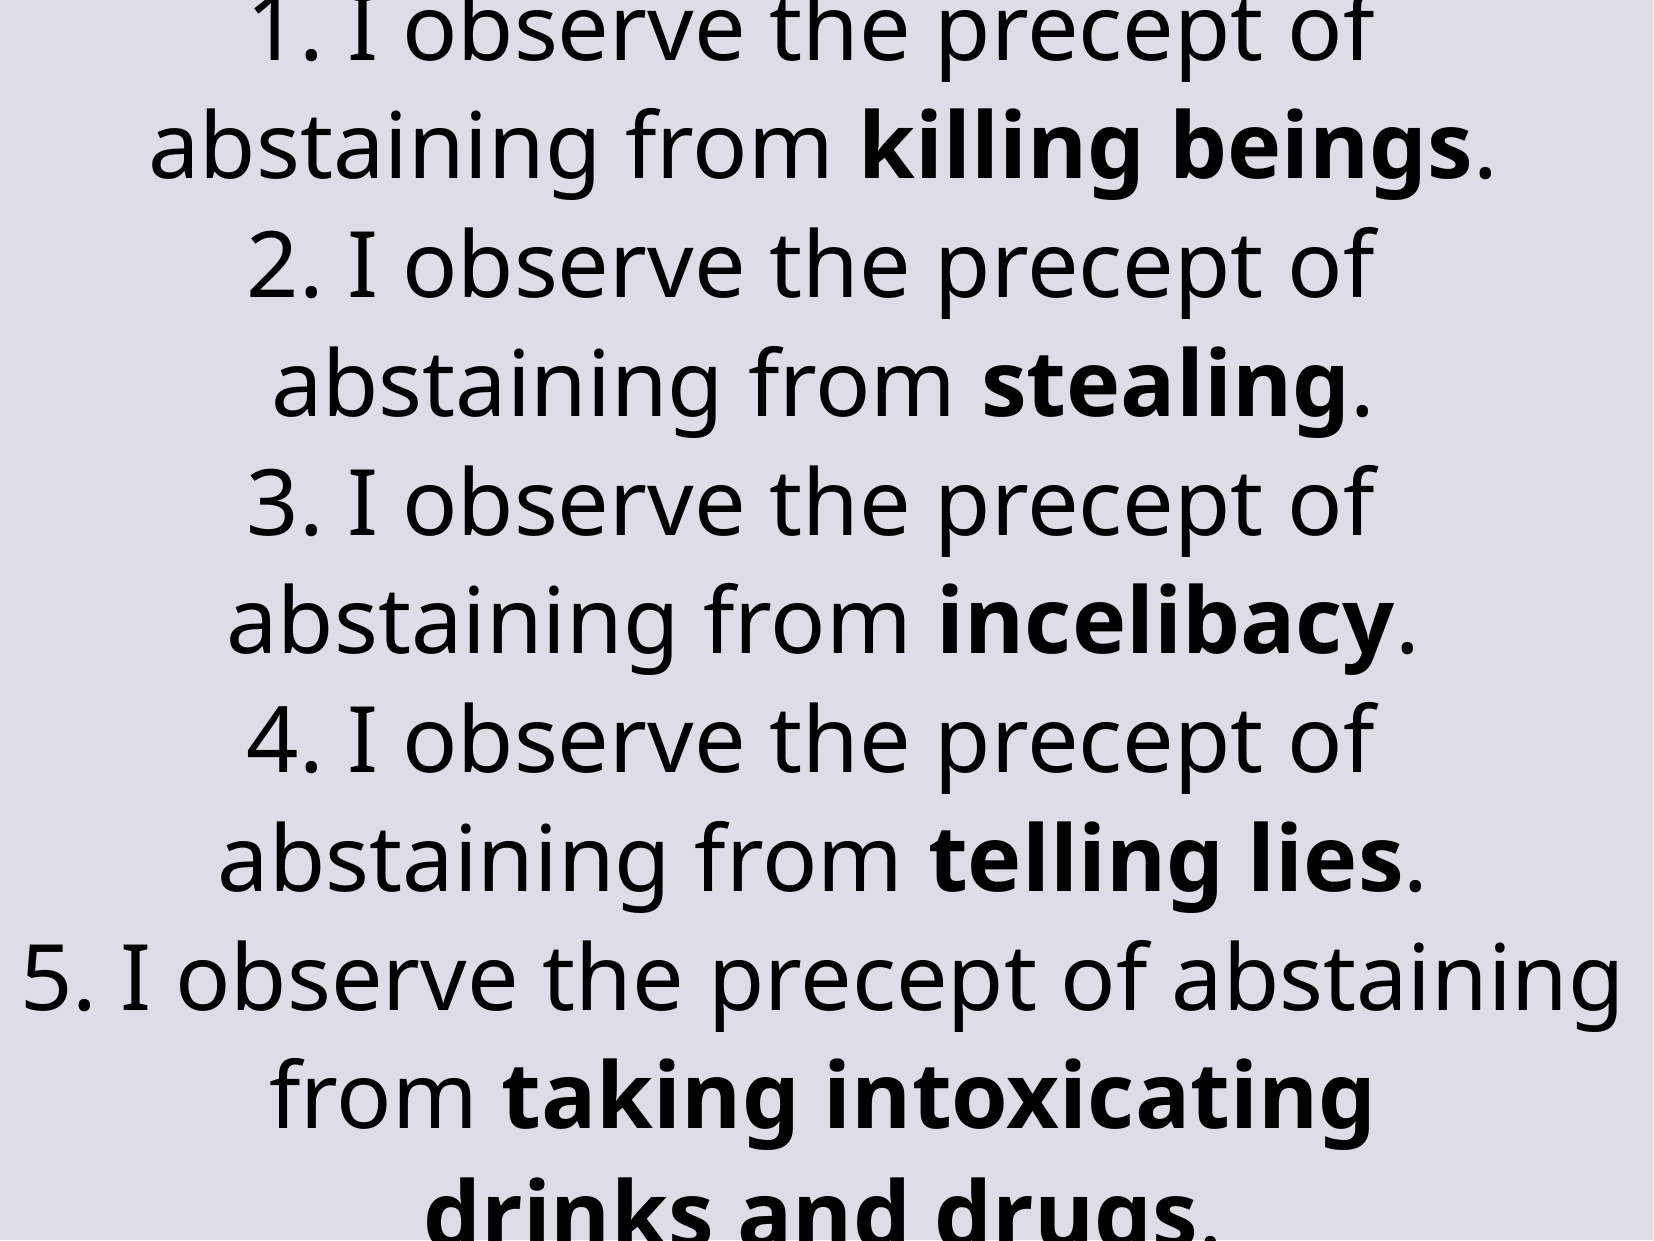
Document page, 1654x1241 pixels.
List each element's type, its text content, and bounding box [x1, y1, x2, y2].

subtitle 1. I observe the precept of abstaining from killing beings. 2. I observe the precept of abstaining from stealing. 3. I observe the precept of abstaining from incelibacy. 4. I observe the precept of abstaining from telling lies. 5. I observe the precept of abstaining from taking intoxicating drinks and drugs. [0, 0, 1651, 1241]
